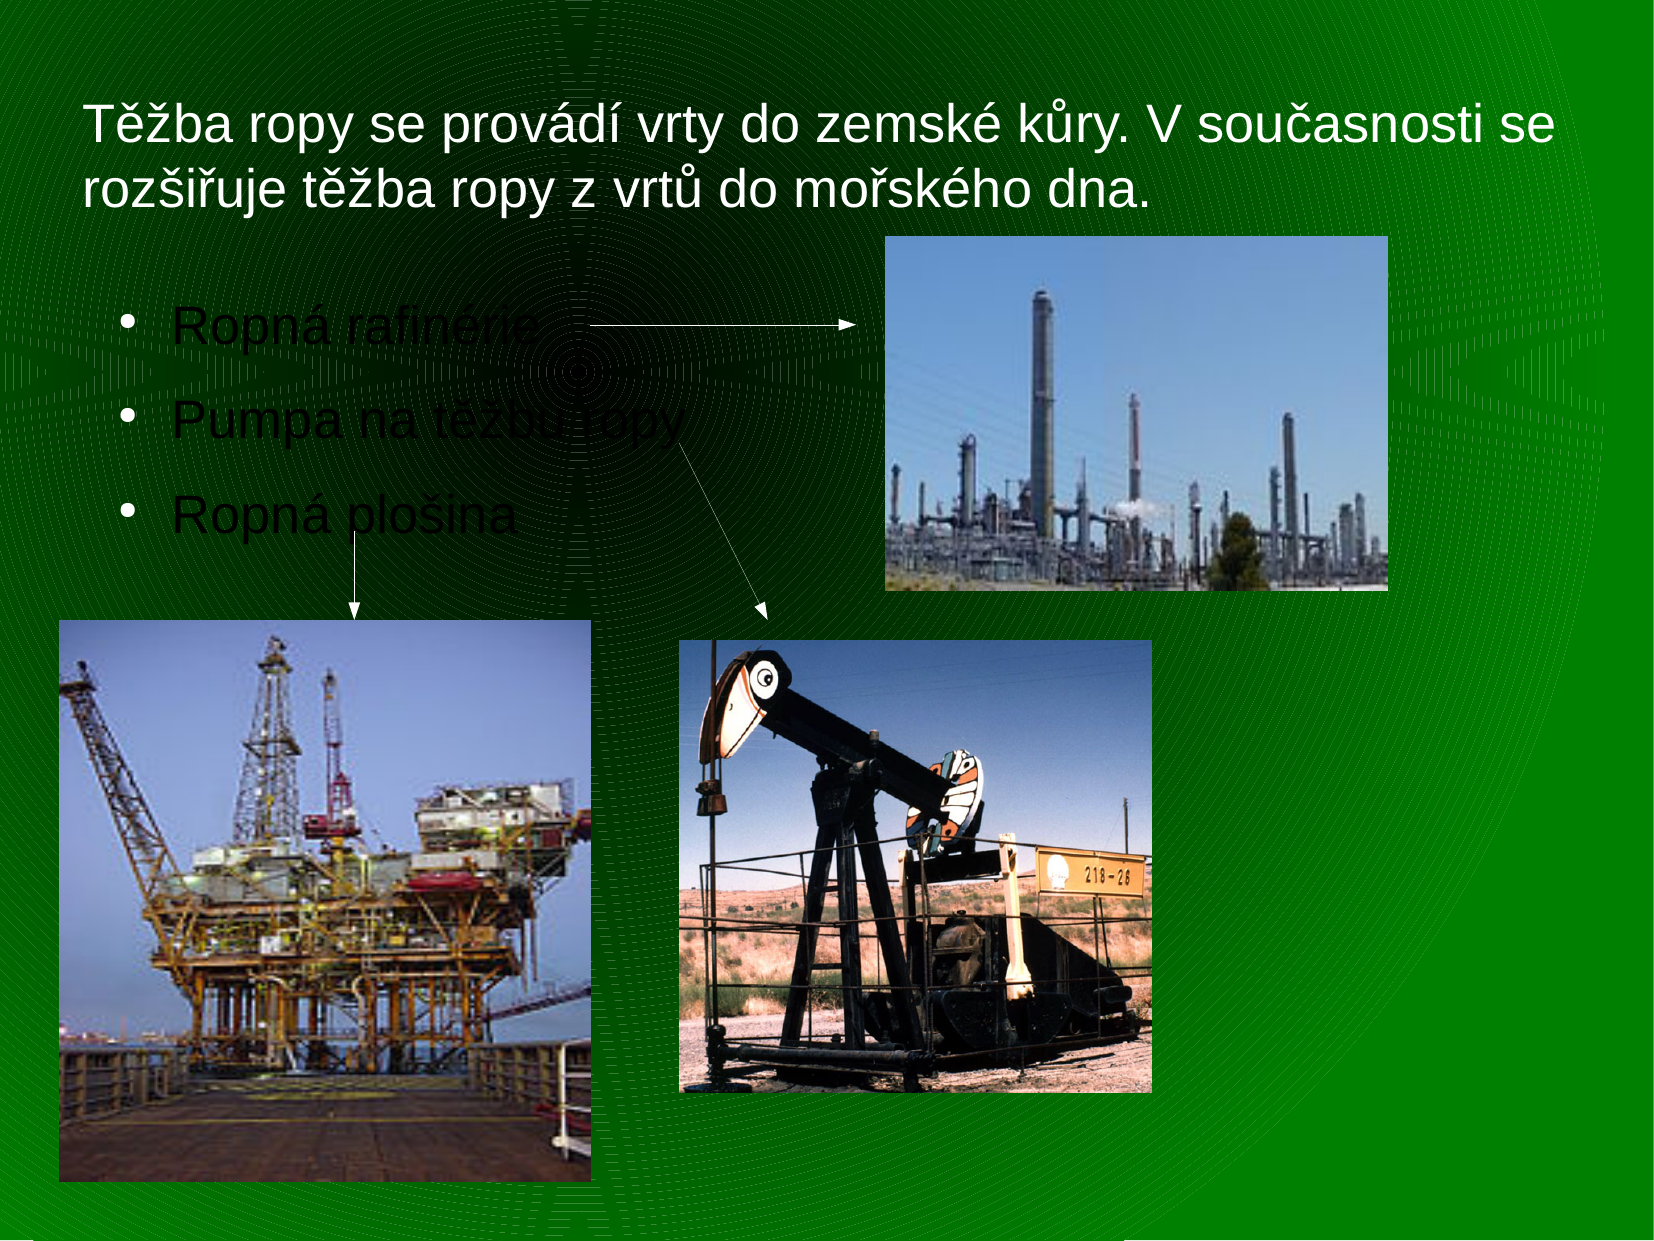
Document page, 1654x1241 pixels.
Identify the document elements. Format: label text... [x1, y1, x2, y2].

title Těžba ropy se provádí vrty do zemské kůry. V současnosti se rozšiřuje těžba ropy z vrtů do mořského dna. [82, 49, 1571, 257]
picture [679, 640, 1152, 1093]
picture [59, 620, 591, 1182]
picture [885, 236, 1388, 591]
list Ropná rafinérie Pumpa na těžbu ropy Ropná plošina [82, 290, 1571, 1109]
